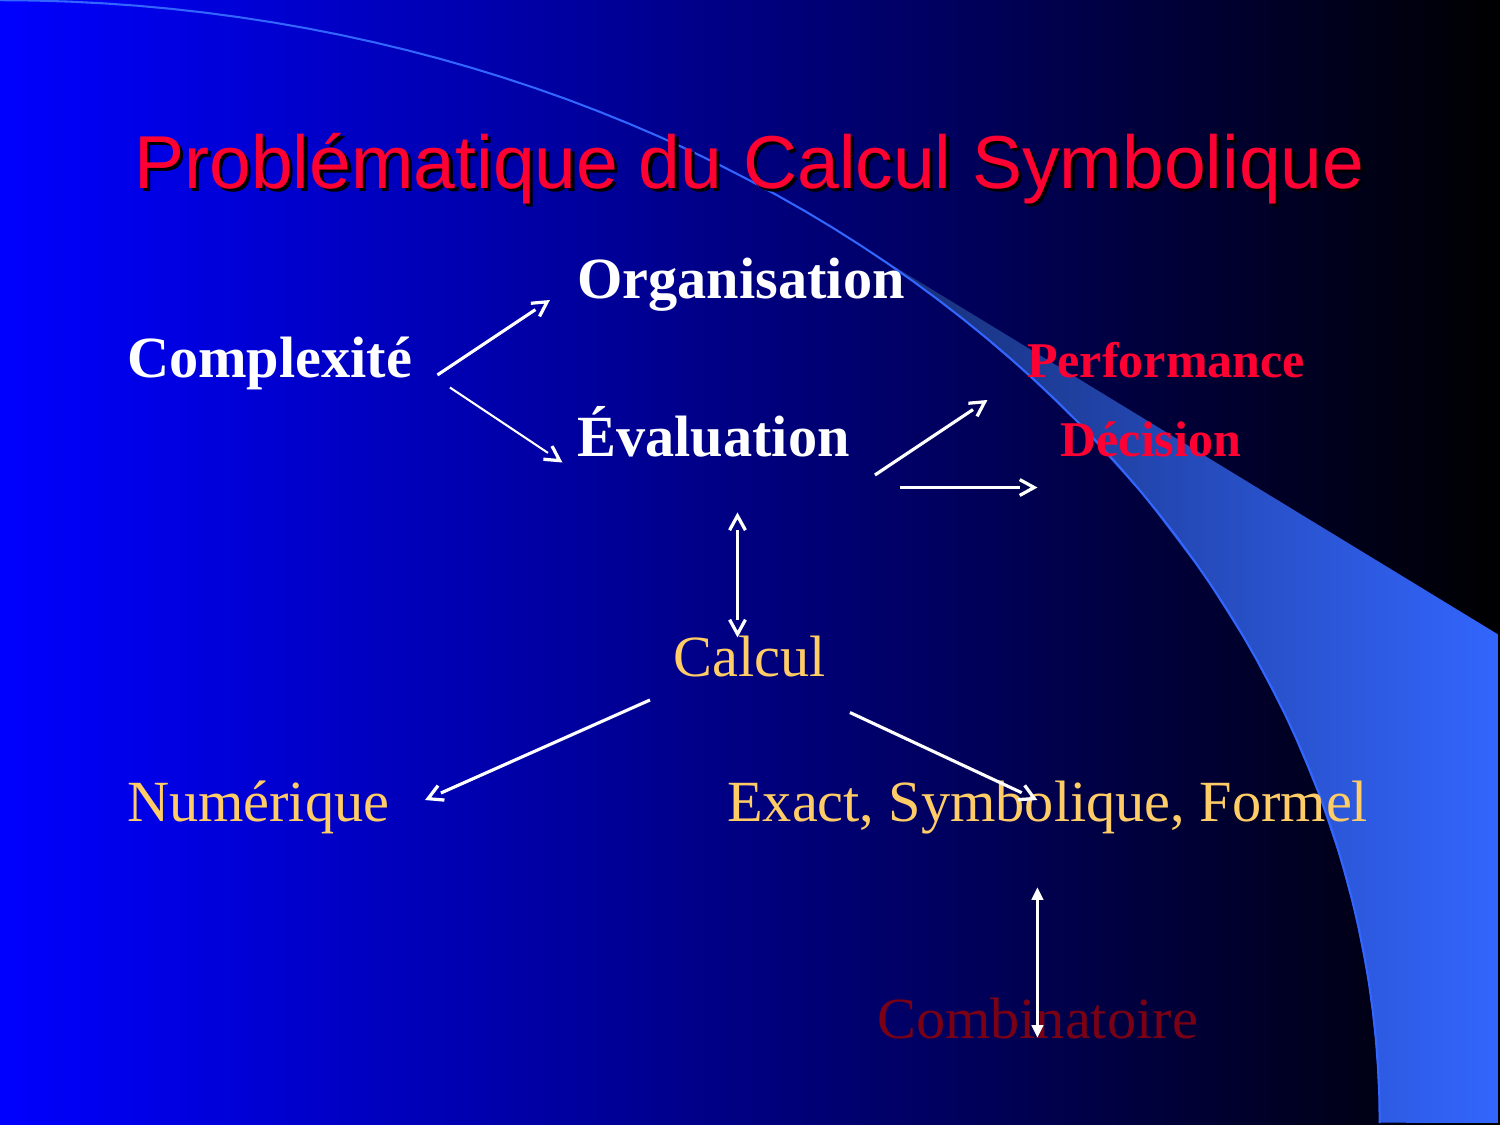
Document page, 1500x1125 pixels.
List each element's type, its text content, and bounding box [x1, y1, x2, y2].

list Organisation Complexité Performance Évaluation Décision Calcul Numérique Exact, Symbolique, Formel Combinatoire [112, 237, 1388, 1114]
title Problématique du Calcul Symbolique [112, 99, 1388, 225]
